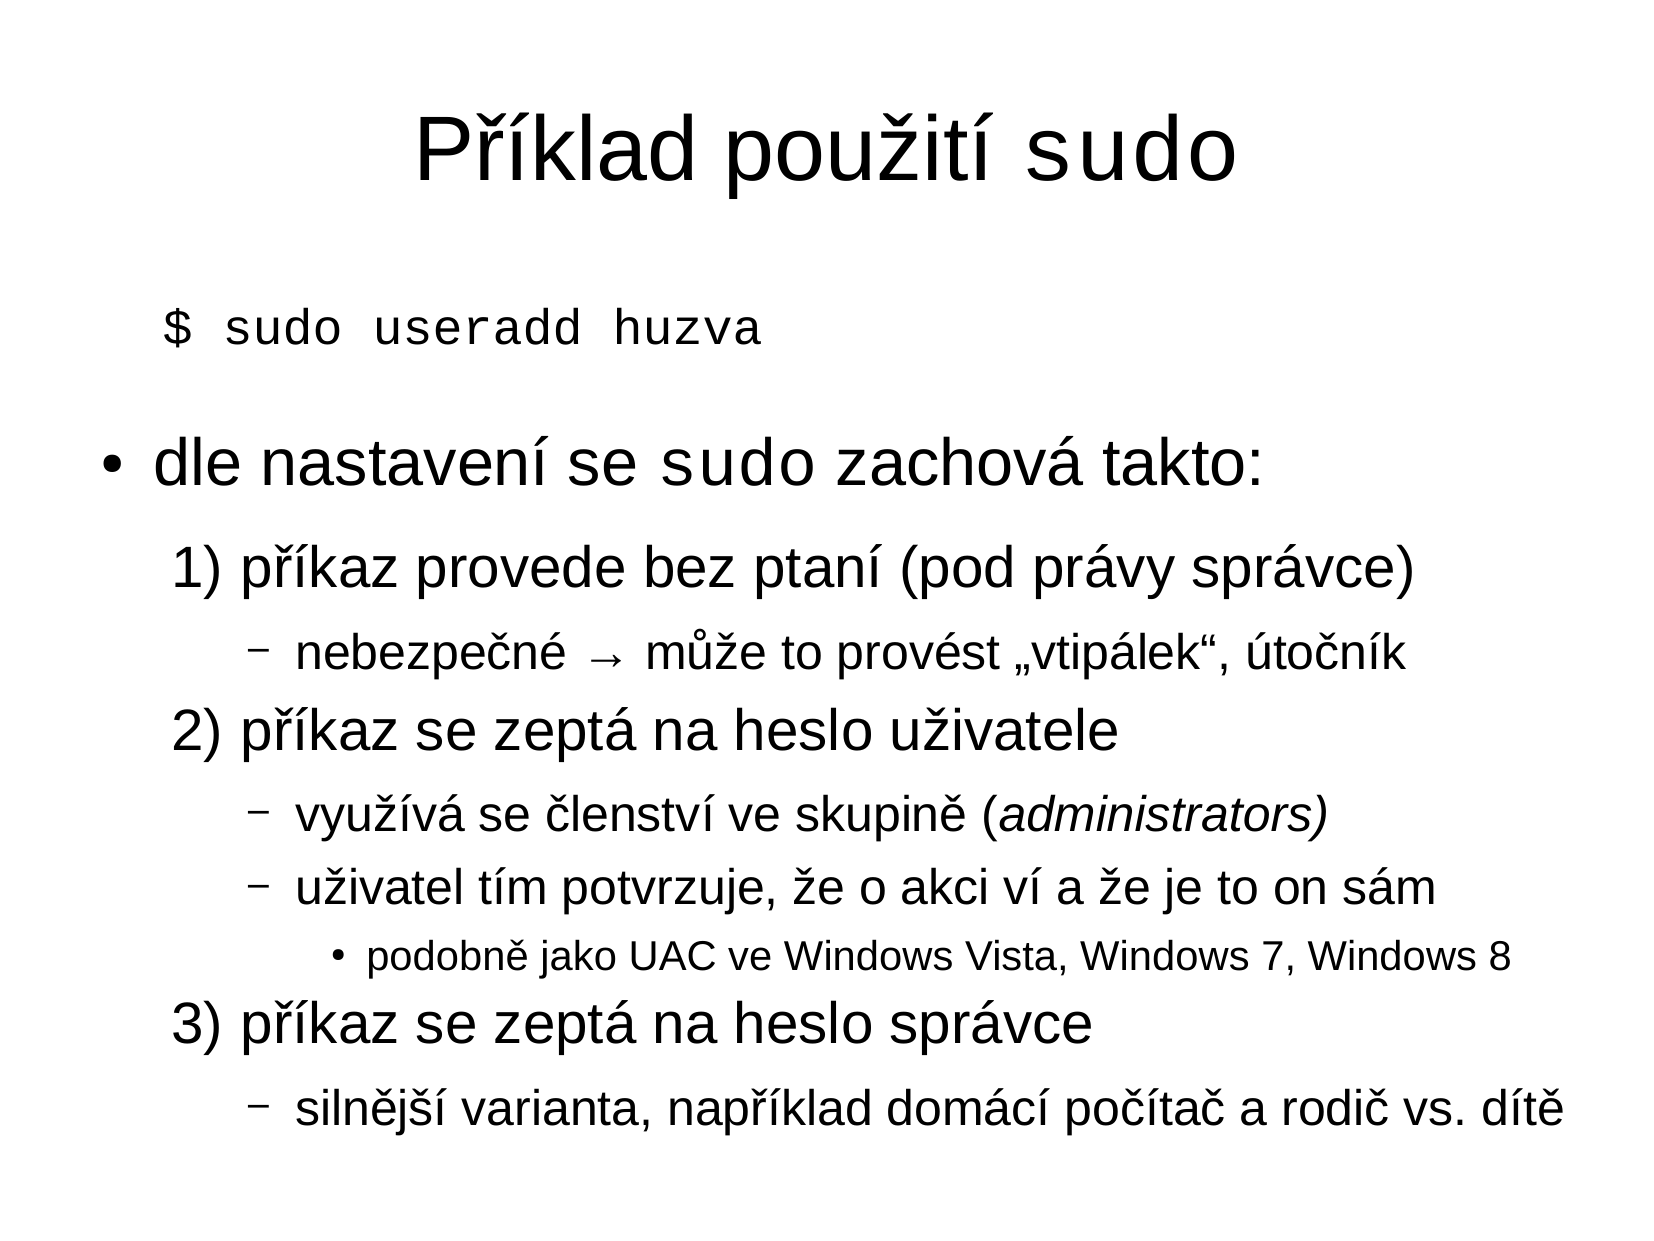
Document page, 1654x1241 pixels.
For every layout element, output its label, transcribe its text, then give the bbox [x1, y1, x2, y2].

text_box $ sudo useradd huzva [147, 295, 1447, 367]
list dle nastavení se sudo zachová takto: příkaz provede bez ptaní (pod právy správce) nebezpečné → může to provést „vtipálek“, útočník příkaz se zeptá na heslo uživatele využívá se členství ve skupině (administrators) uživatel tím potvrzuje, že o akci ví a že je to on sám podobně jako UAC ve Windows Vista, Windows 7, Windows 8 příkaz se zeptá na heslo správce silnější varianta, například domácí počítač a rodič vs. dítě [82, 425, 1571, 1229]
title Příklad použití sudo [82, 56, 1571, 250]
